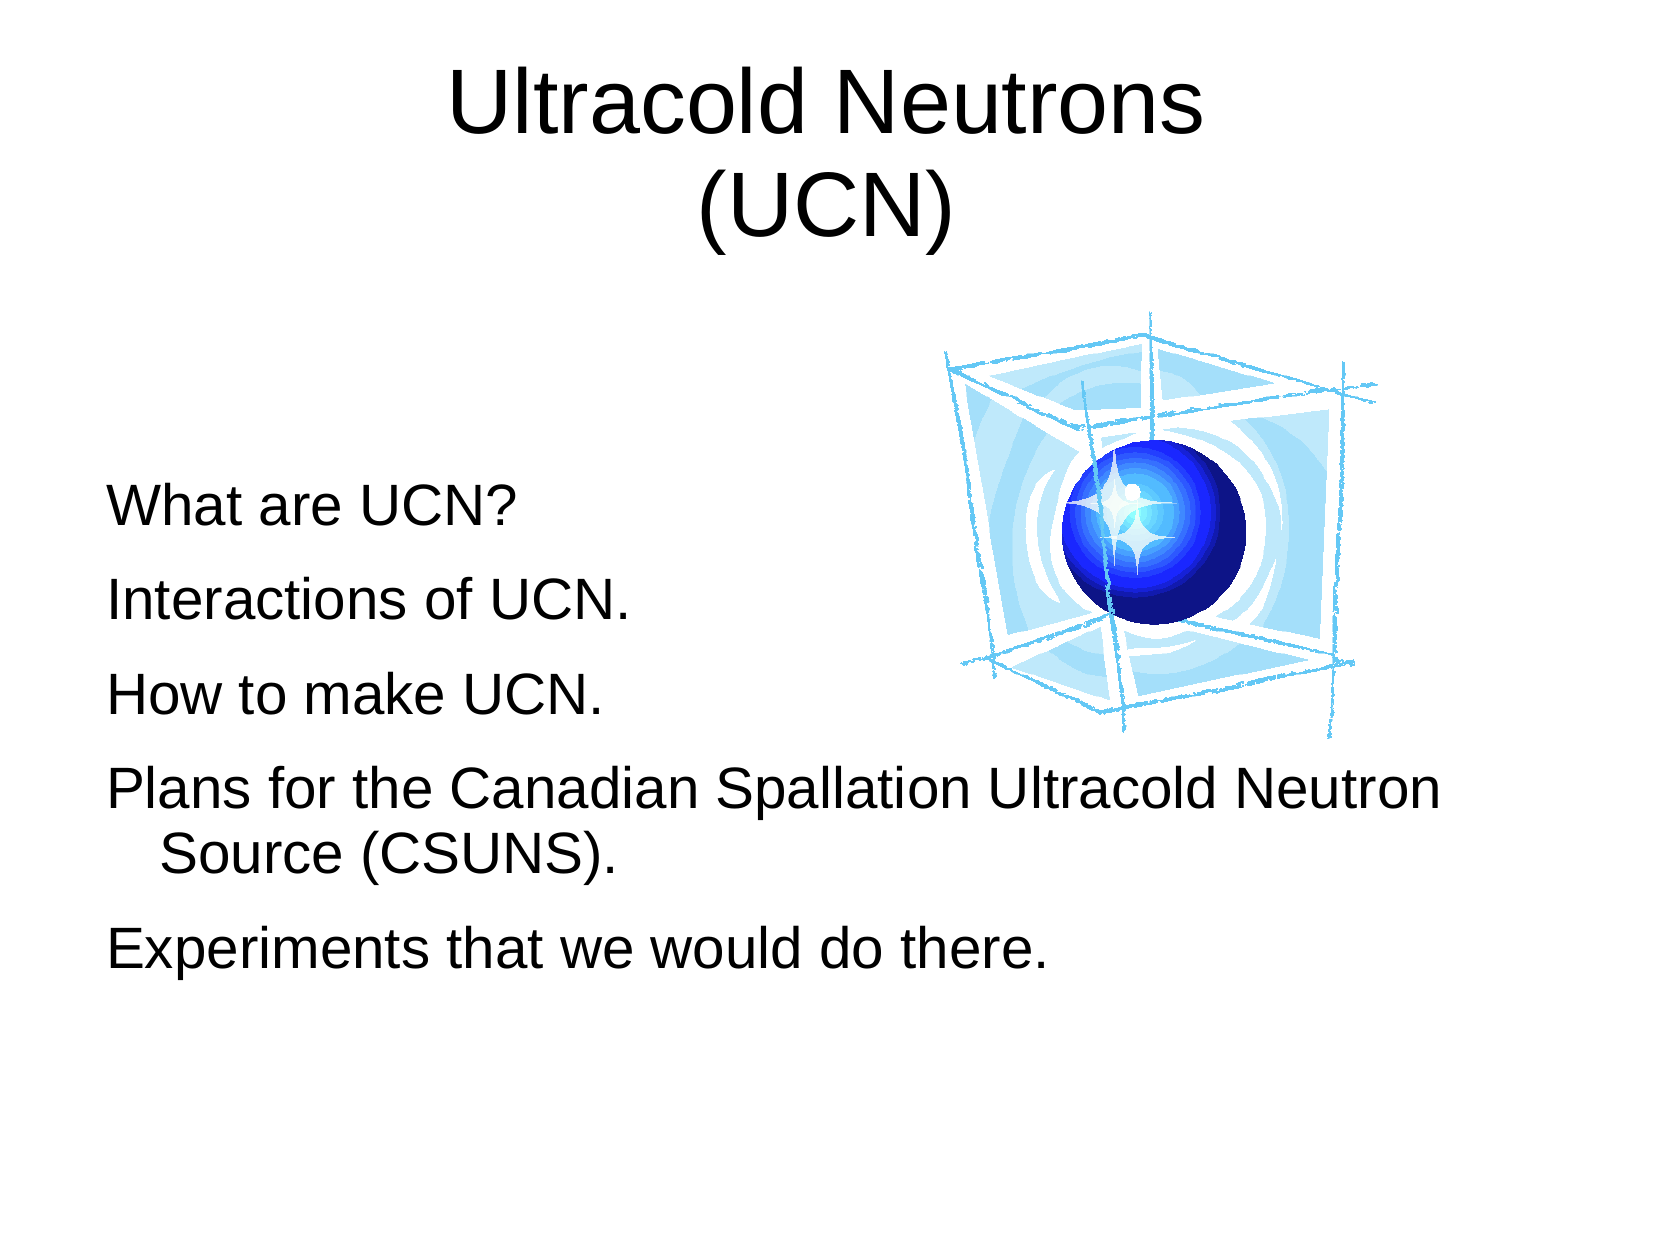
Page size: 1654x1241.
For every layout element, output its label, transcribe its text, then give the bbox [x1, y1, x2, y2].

picture [944, 311, 1378, 739]
title Ultracold Neutrons (UCN) [82, 39, 1571, 267]
list What are UCN? Interactions of UCN. How to make UCN. Plans for the Canadian Spallation Ultracold Neutron Source (CSUNS). Experiments that we would do there. [88, 472, 1577, 1128]
